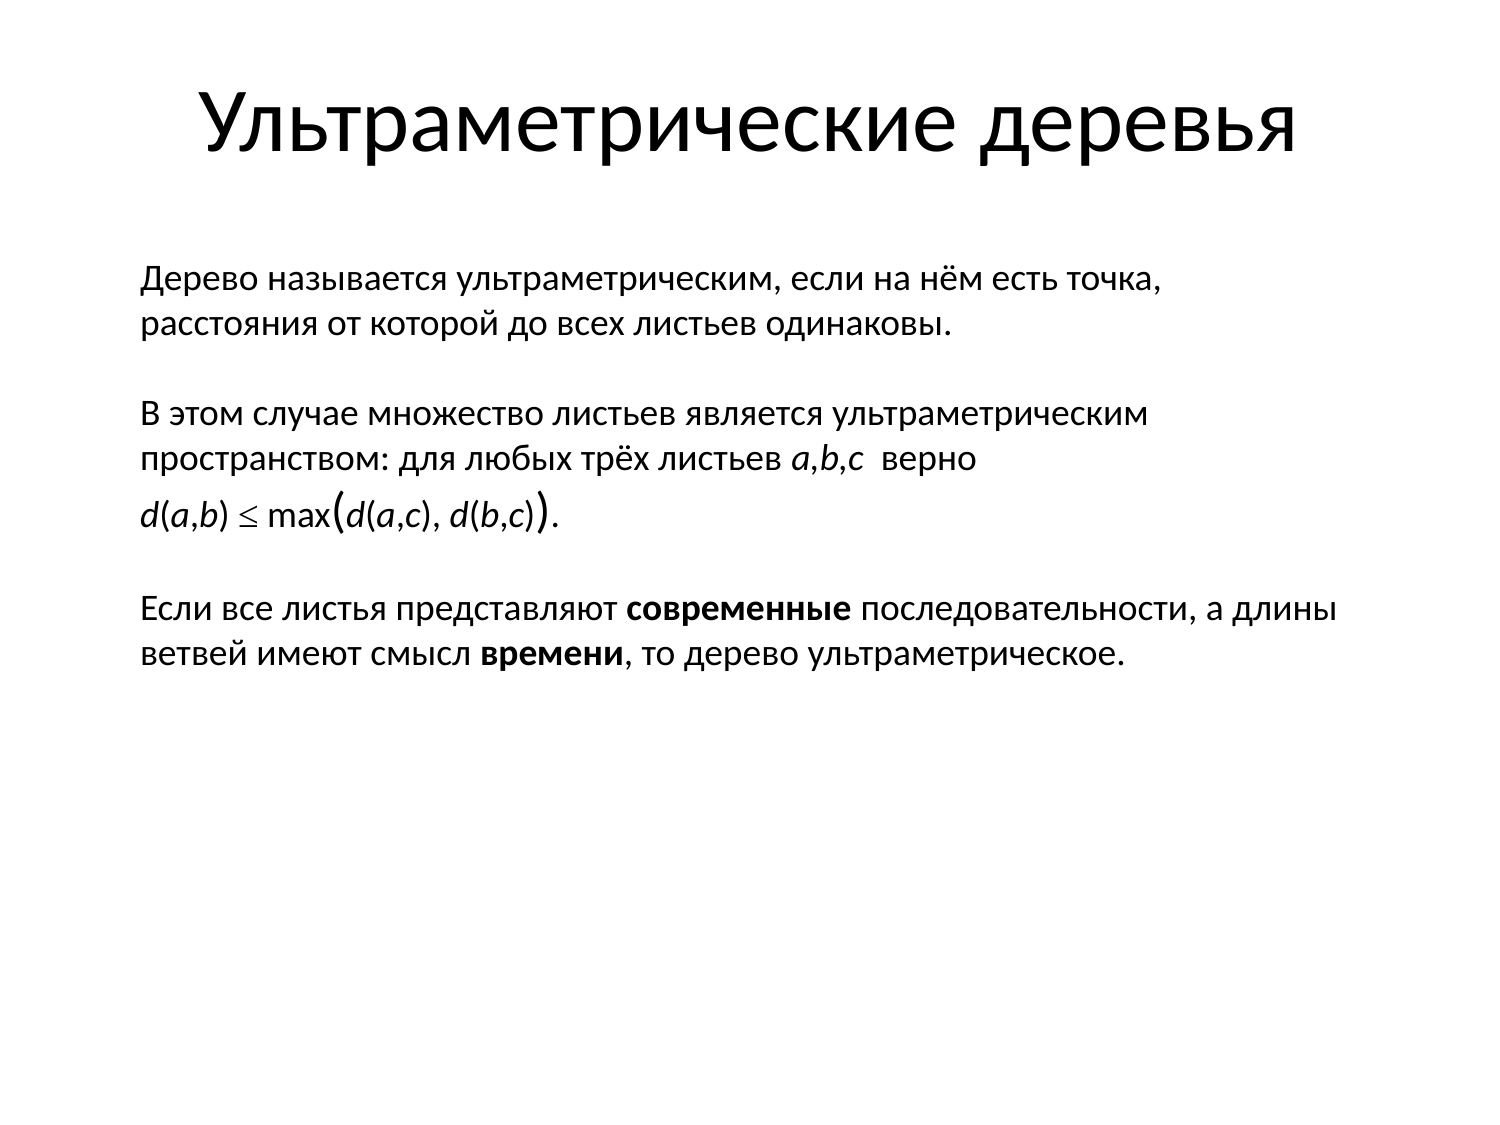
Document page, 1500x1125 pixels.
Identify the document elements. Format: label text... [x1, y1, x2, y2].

text_box Дерево называется ультраметрическим, если на нём есть точка, расстояния от которой до всех листьев одинаковы. В этом случае множество листьев является ультраметрическим пространством: для любых трёх листьев a,b,c верно d(a,b) ≤ max(d(a,c), d(b,c)). Если все листья представляют современные последовательности, а длины ветвей имеют смысл времени, то дерево ультраметрическое. [125, 237, 1363, 681]
title Ультраметрические деревья [75, 45, 1425, 233]
